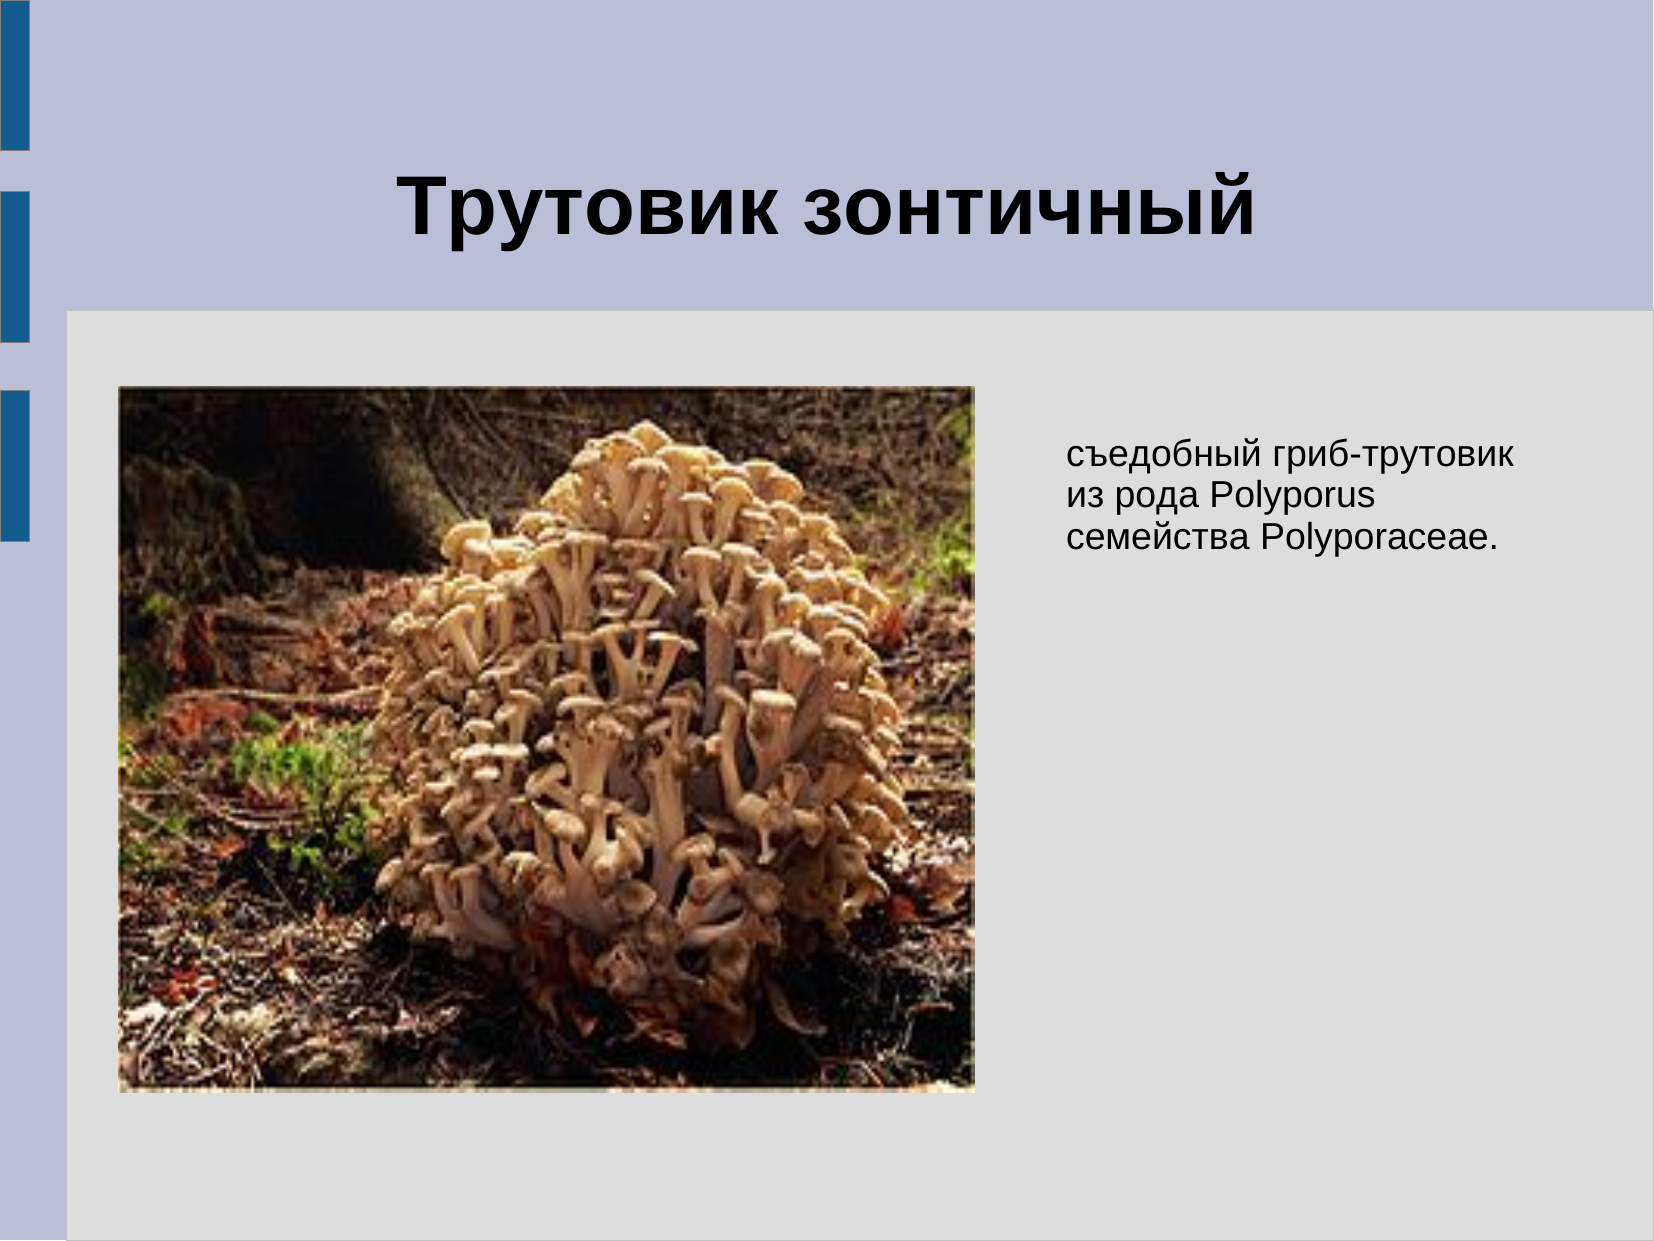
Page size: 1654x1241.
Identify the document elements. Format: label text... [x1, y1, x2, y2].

text_box съедобный гриб-трутовик из рода Polyporus семейства Polyporaceae. [1051, 425, 1536, 729]
picture [118, 386, 975, 1093]
title Трутовик зонтичный [121, 102, 1534, 310]
